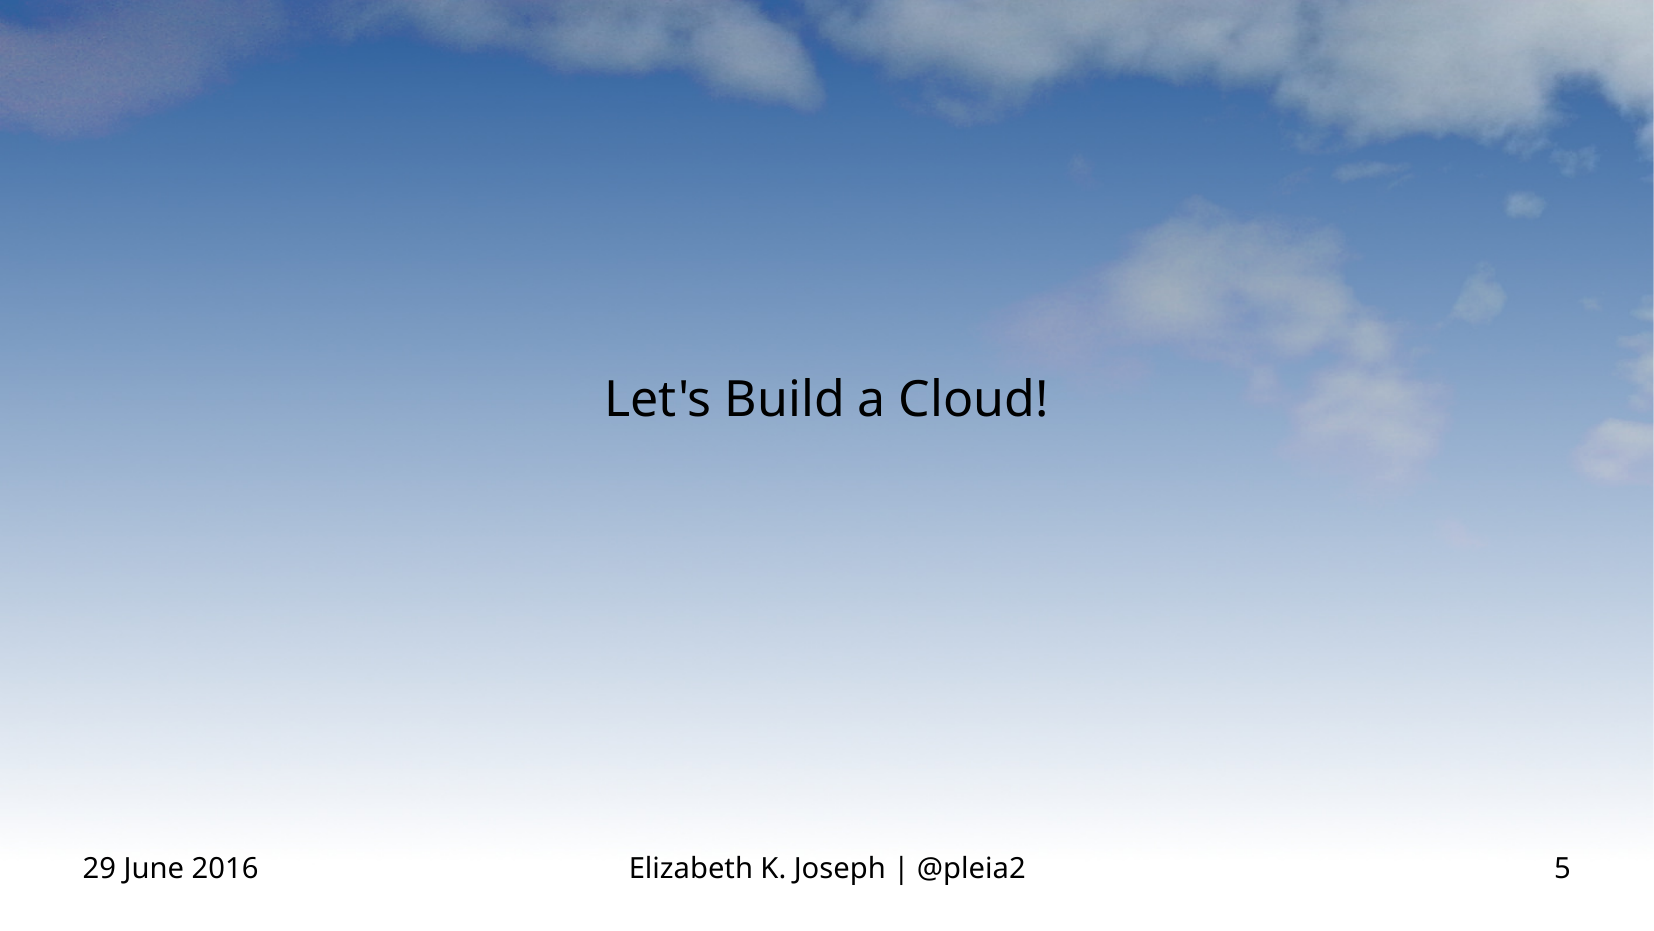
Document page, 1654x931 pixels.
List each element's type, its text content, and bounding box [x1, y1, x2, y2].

picture [0, 0, 1654, 931]
subtitle Let's Build a Cloud! [82, 37, 1571, 758]
